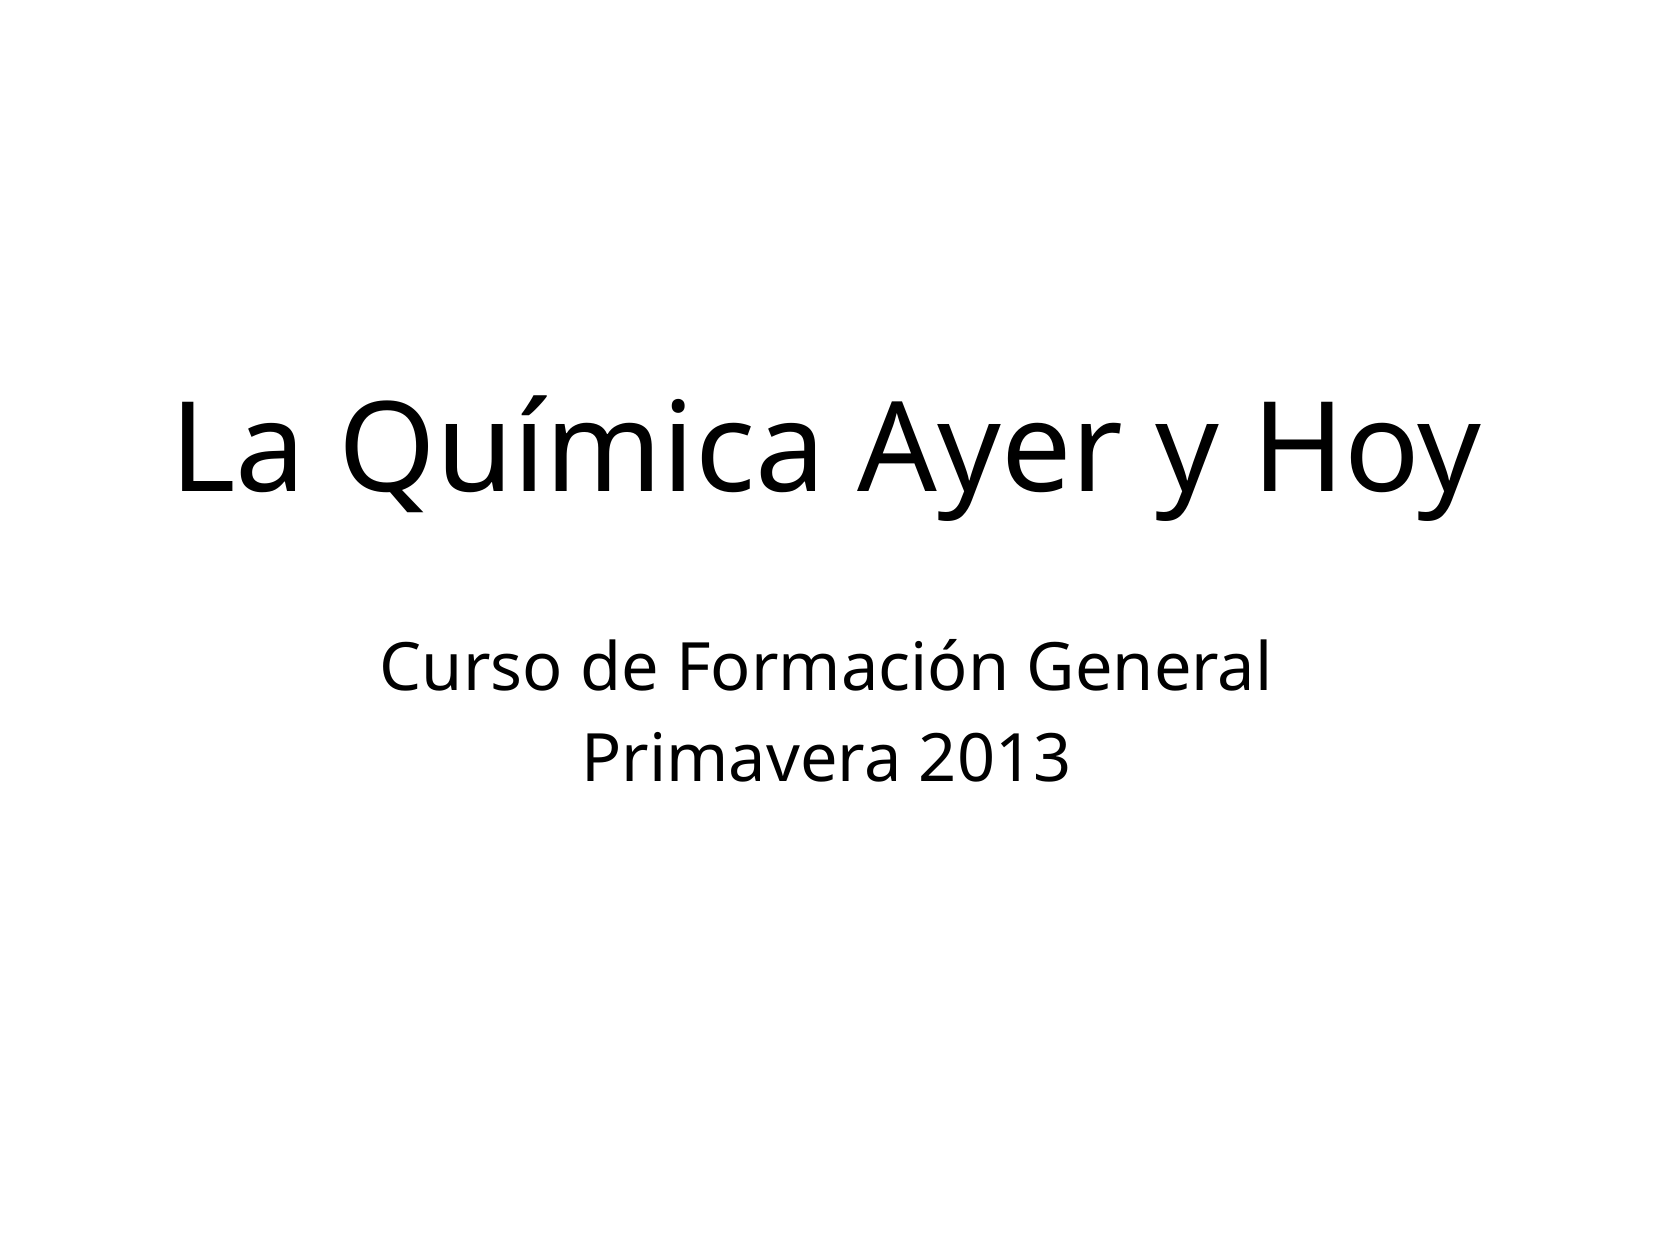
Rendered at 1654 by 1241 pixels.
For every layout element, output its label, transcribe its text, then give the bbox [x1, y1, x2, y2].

subtitle La Química Ayer y Hoy Curso de Formación General Primavera 2013 [82, 49, 1571, 1109]
